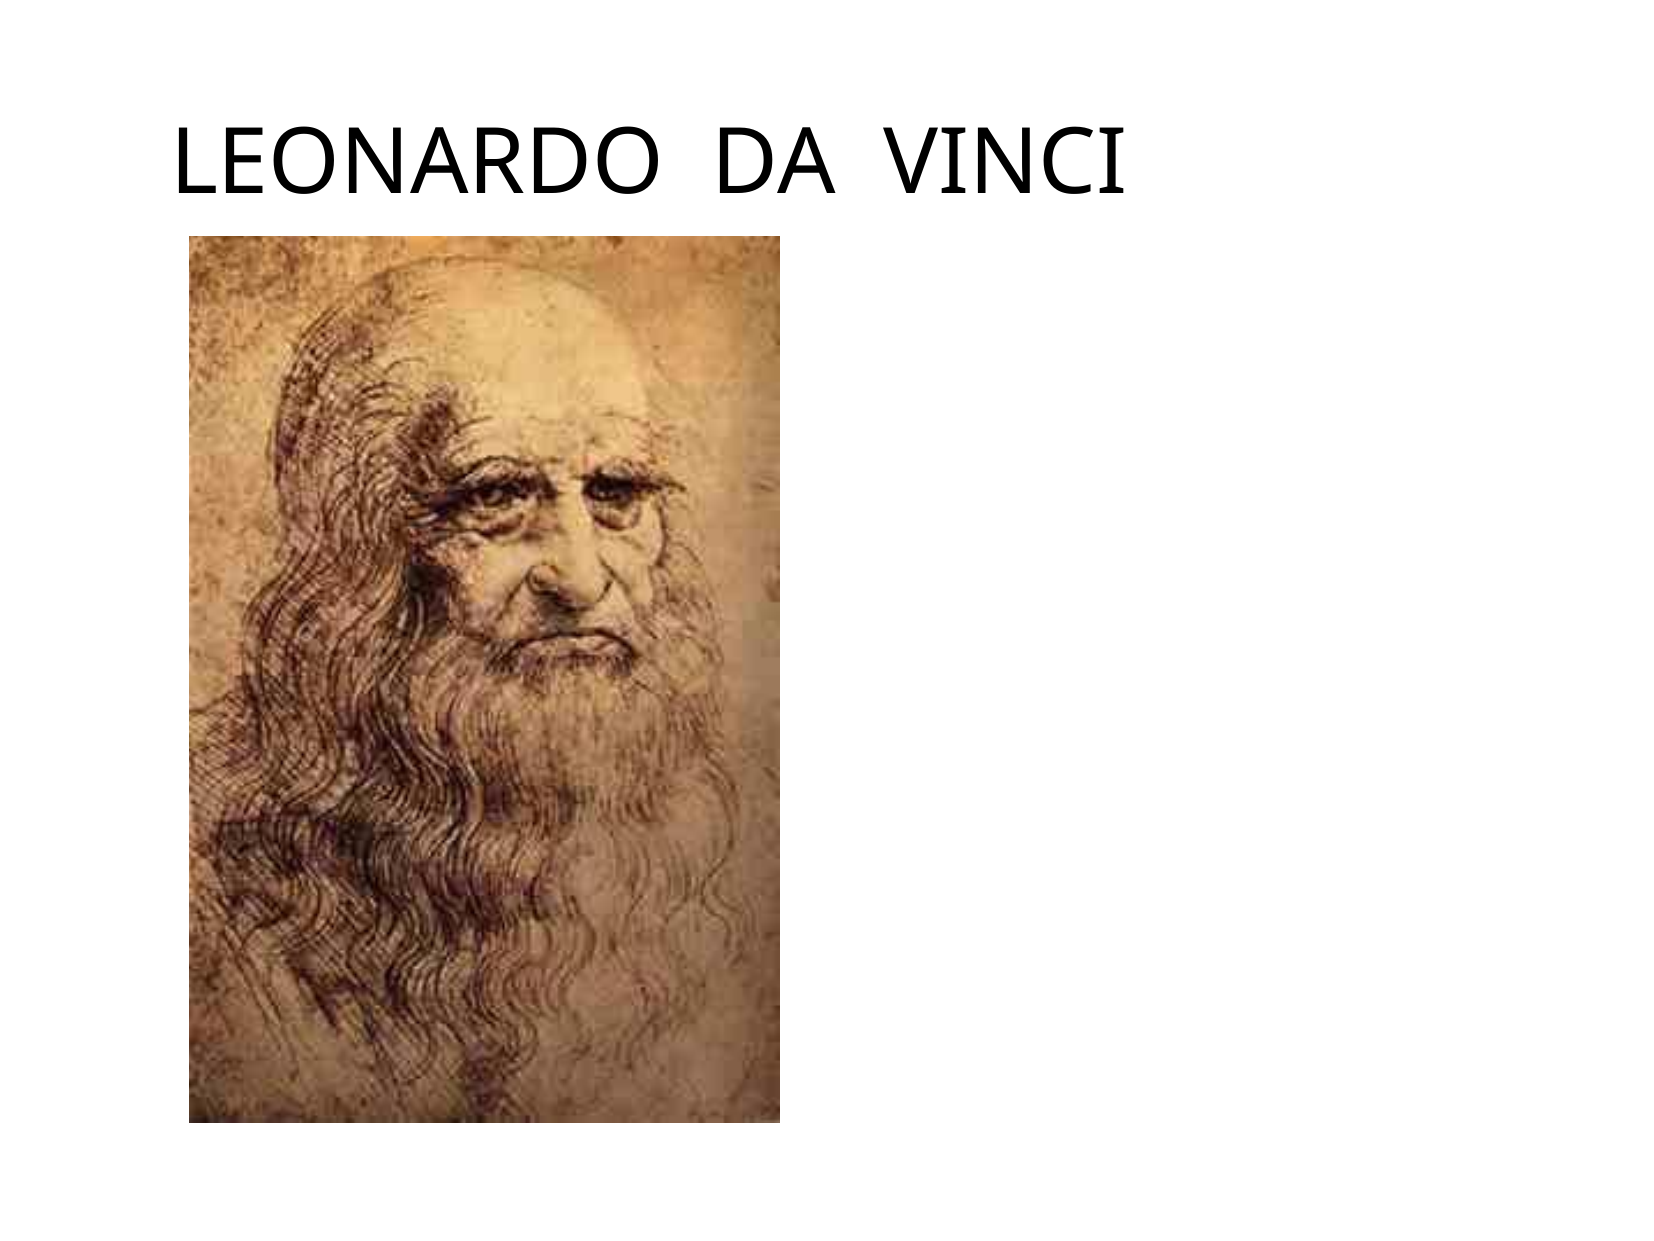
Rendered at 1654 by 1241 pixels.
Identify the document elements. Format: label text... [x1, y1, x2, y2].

text_box LEONARDO DA VINCI [0, 47, 1394, 255]
picture [189, 236, 780, 1123]
